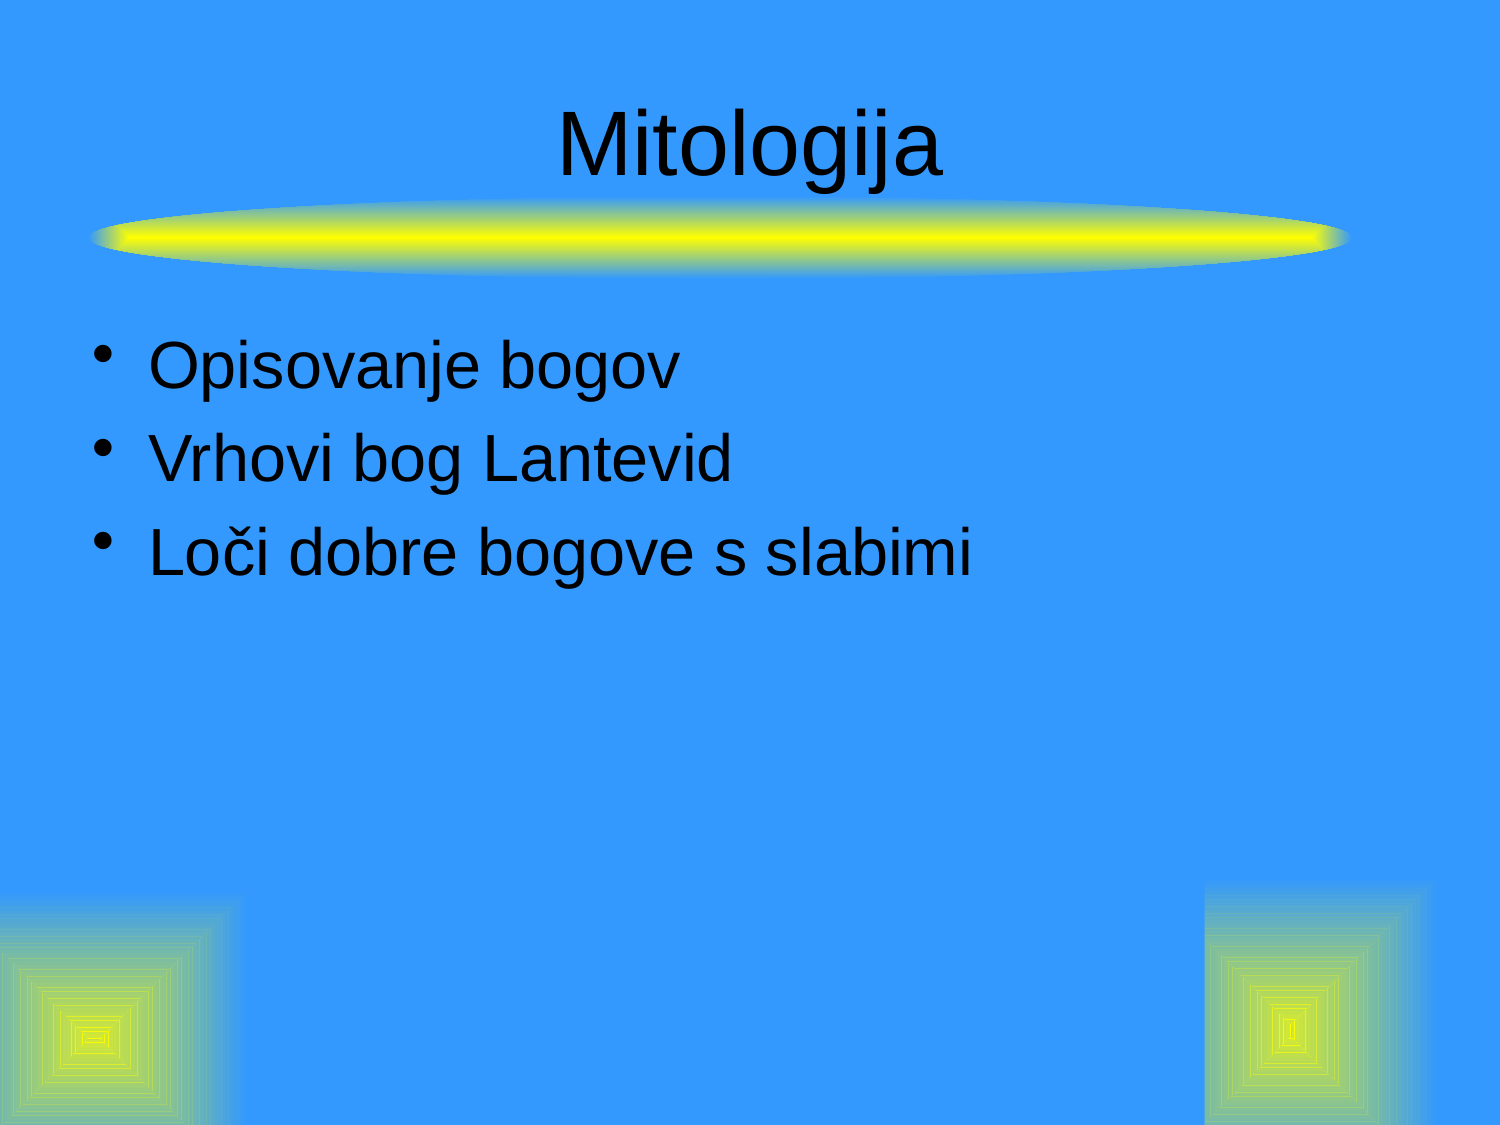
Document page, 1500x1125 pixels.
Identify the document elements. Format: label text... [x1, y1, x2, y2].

text_box [1204, 818, 1500, 1125]
text_box [0, 829, 307, 1125]
list Opisovanje bogov Vrhovi bog Lantevid Loči dobre bogove s slabimi [76, 314, 1427, 1057]
text_box [88, 196, 1353, 279]
title Mitologija [75, 45, 1425, 233]
